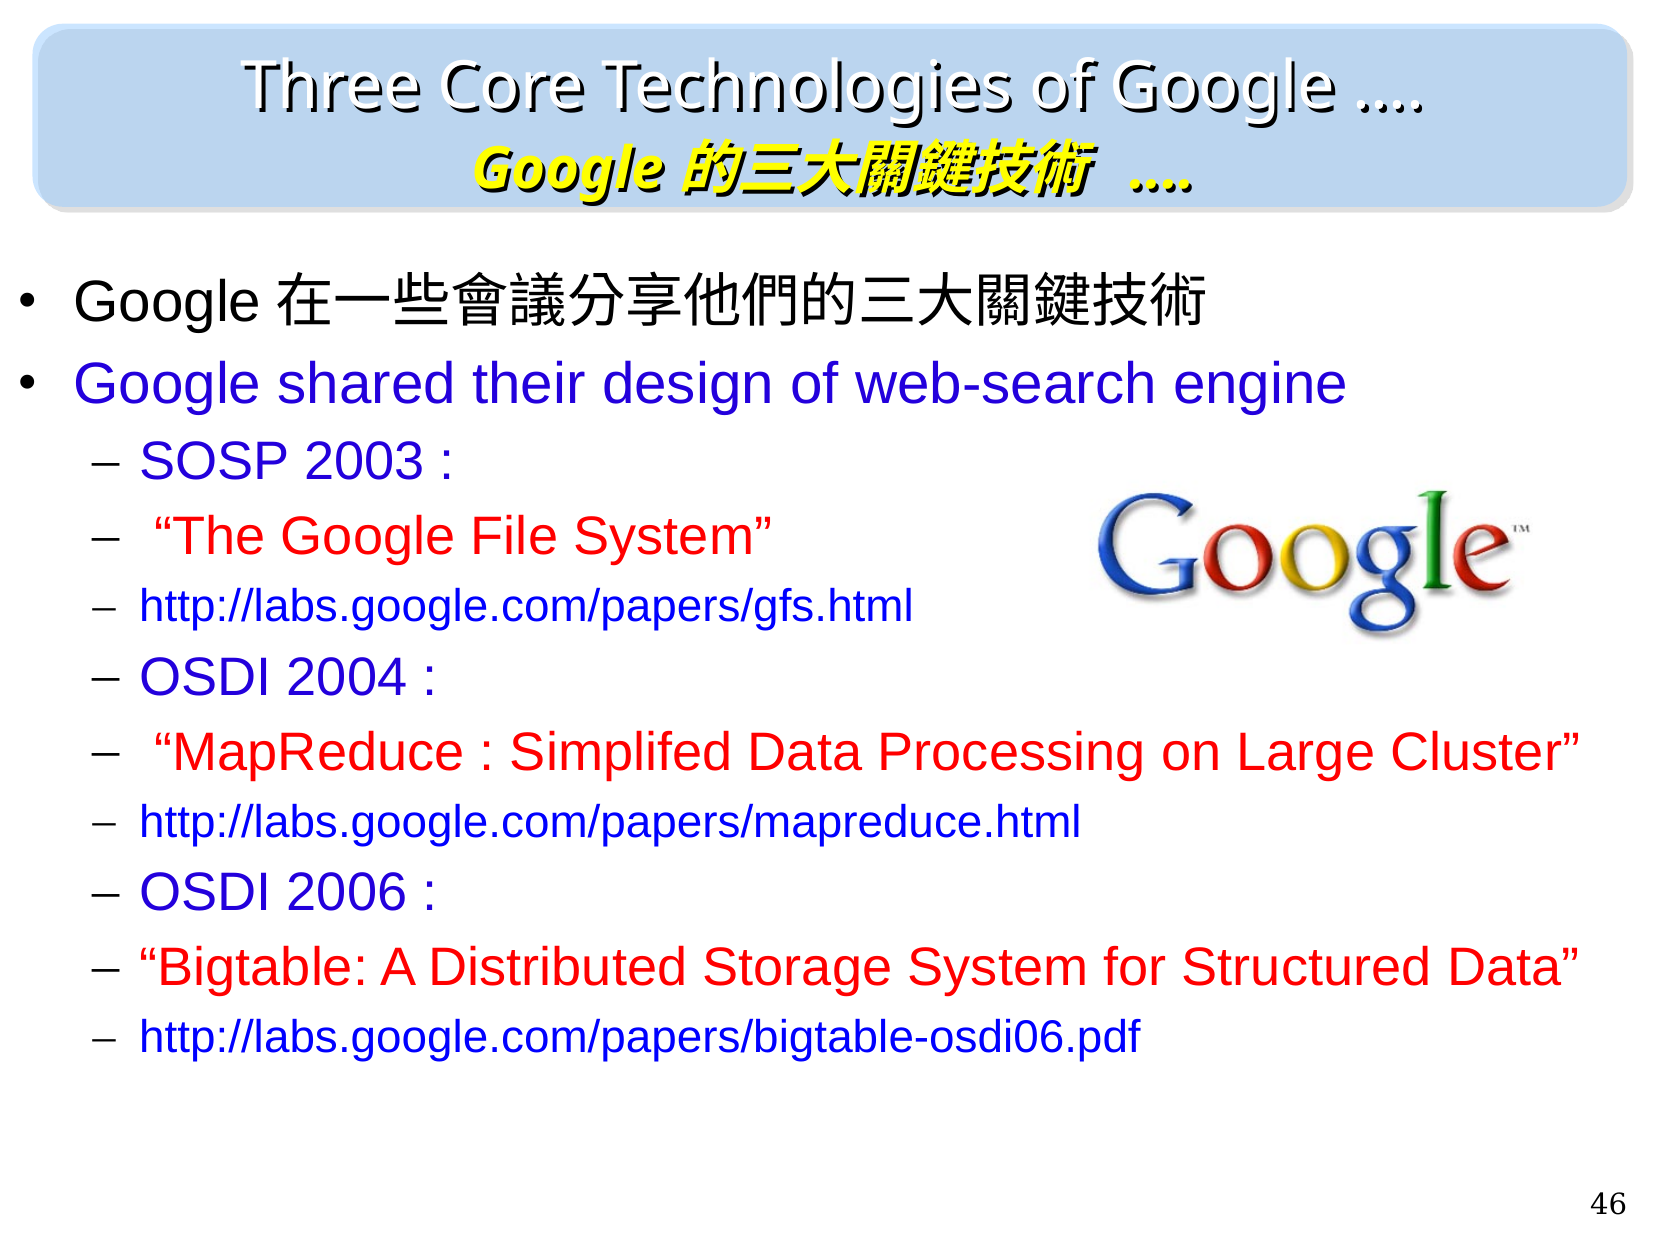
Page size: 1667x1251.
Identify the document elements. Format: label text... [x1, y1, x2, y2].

title Three Core Technologies of Google .... Google的三大關鍵技術 .... [124, 30, 1542, 203]
list Google在一些會議分享他們的三大關鍵技術 Google shared their design of web-search engine SOSP 2003 : “The Google File System” http://labs.google.com/papers/gfs.html OSDI 2004 : “MapReduce : Simplifed Data Processing on Large Cluster” http://labs.google.com/papers/mapreduce.html OSDI 2006 : “Bigtable: A Distributed Storage System for Structured Data” http://labs.google.com/papers/bigtable-osdi06.pdf [17, 265, 1624, 1191]
text_box [32, 23, 1628, 207]
